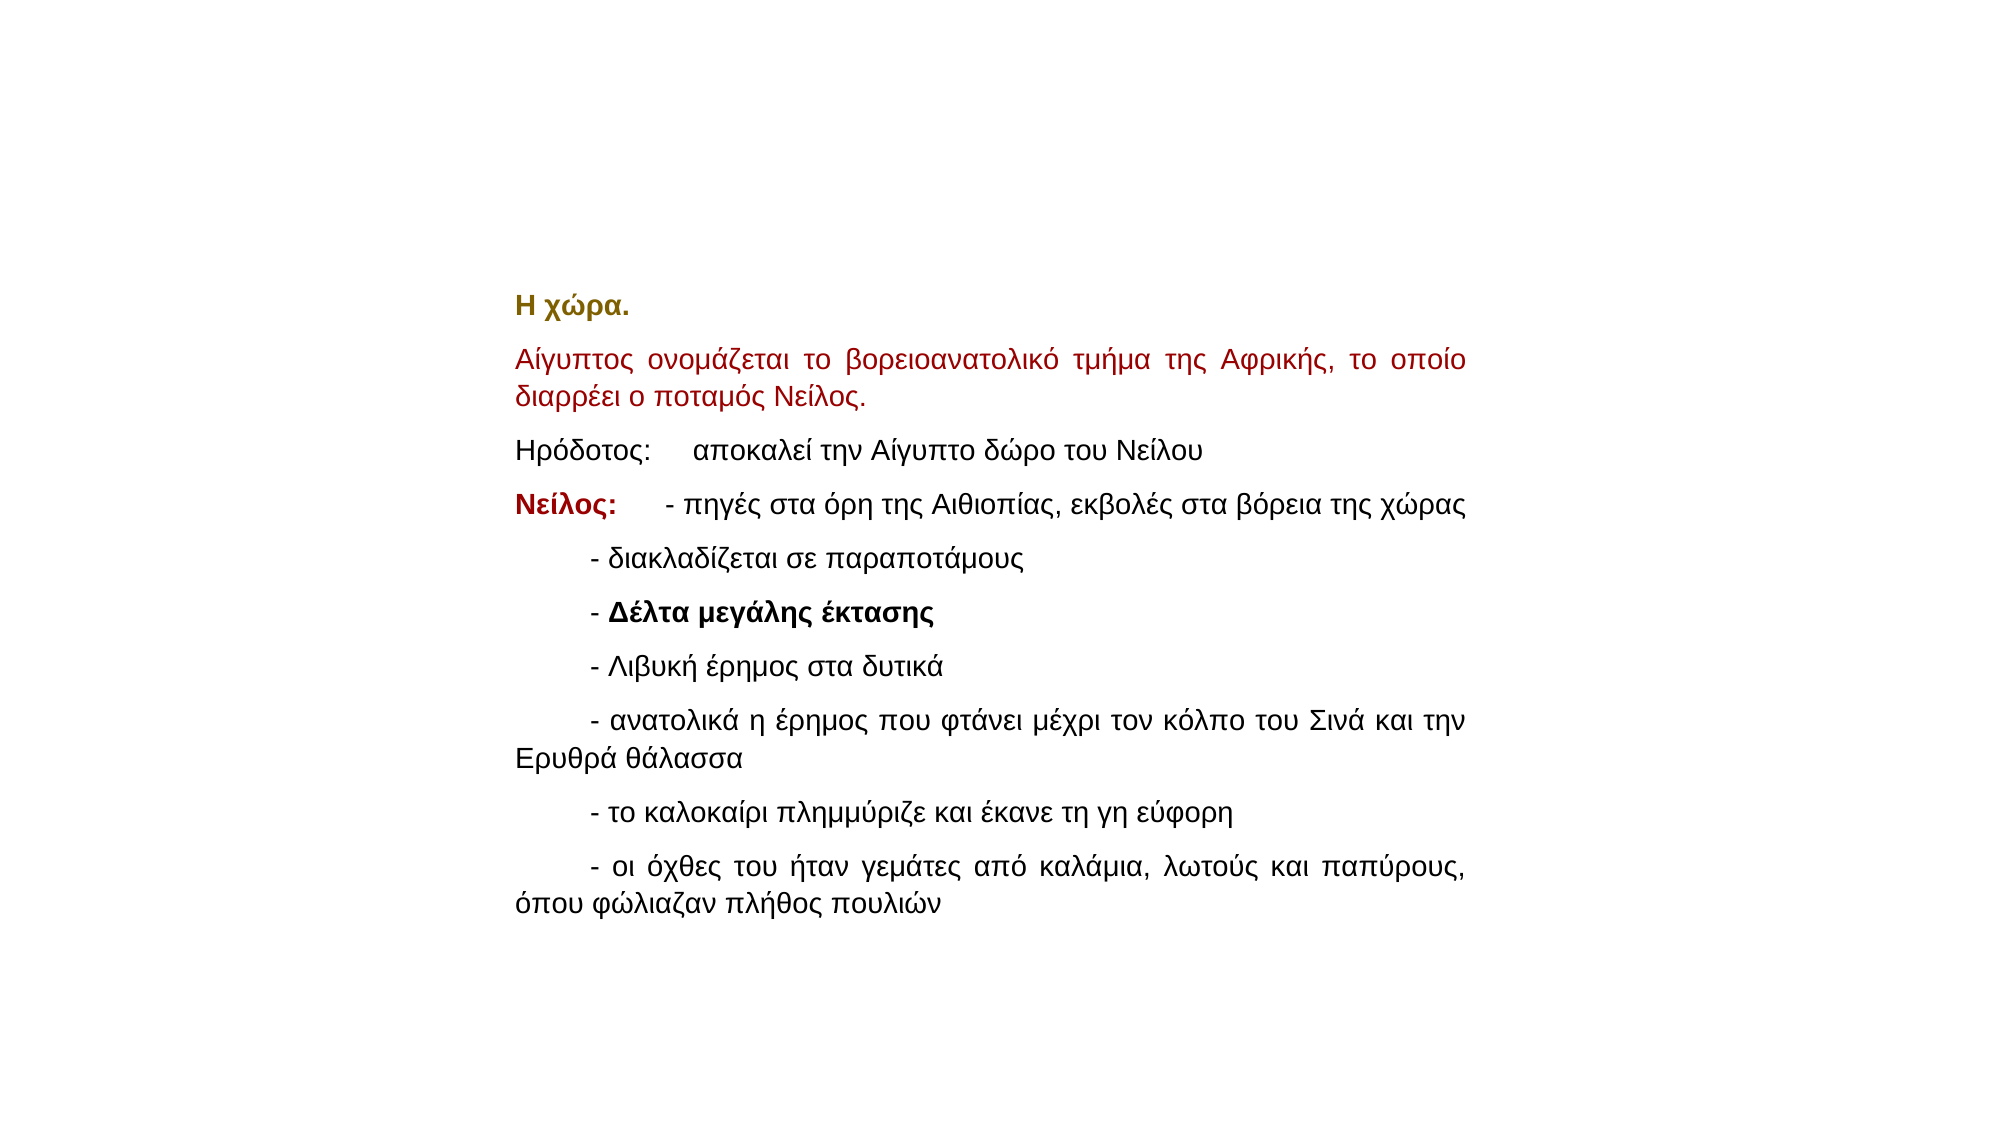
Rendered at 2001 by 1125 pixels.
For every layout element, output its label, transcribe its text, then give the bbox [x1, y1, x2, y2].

text_box Η χώρα. Αίγυπτος ονομάζεται το βορειοανατολικό τμήμα της Αφρικής, το οποίο διαρρέει ο ποταμός Νείλος. Ηρόδοτος: αποκαλεί την Αίγυπτο δώρο του Νείλου Νείλος: - πηγές στα όρη της Αιθιοπίας, εκβολές στα βόρεια της χώρας - διακλαδίζεται σε παραποτάμους - Δέλτα μεγάλης έκτασης - Λιβυκή έρημος στα δυτικά - ανατολικά η έρημος που φτάνει μέχρι τον κόλπο του Σινά και την Ερυθρά θάλασσα - το καλοκαίρι πλημμύριζε και έκανε τη γη εύφορη - οι όχθες του ήταν γεμάτες από καλάμια, λωτούς και παπύρους, όπου φώλιαζαν πλήθος πουλιών [500, 276, 1501, 988]
